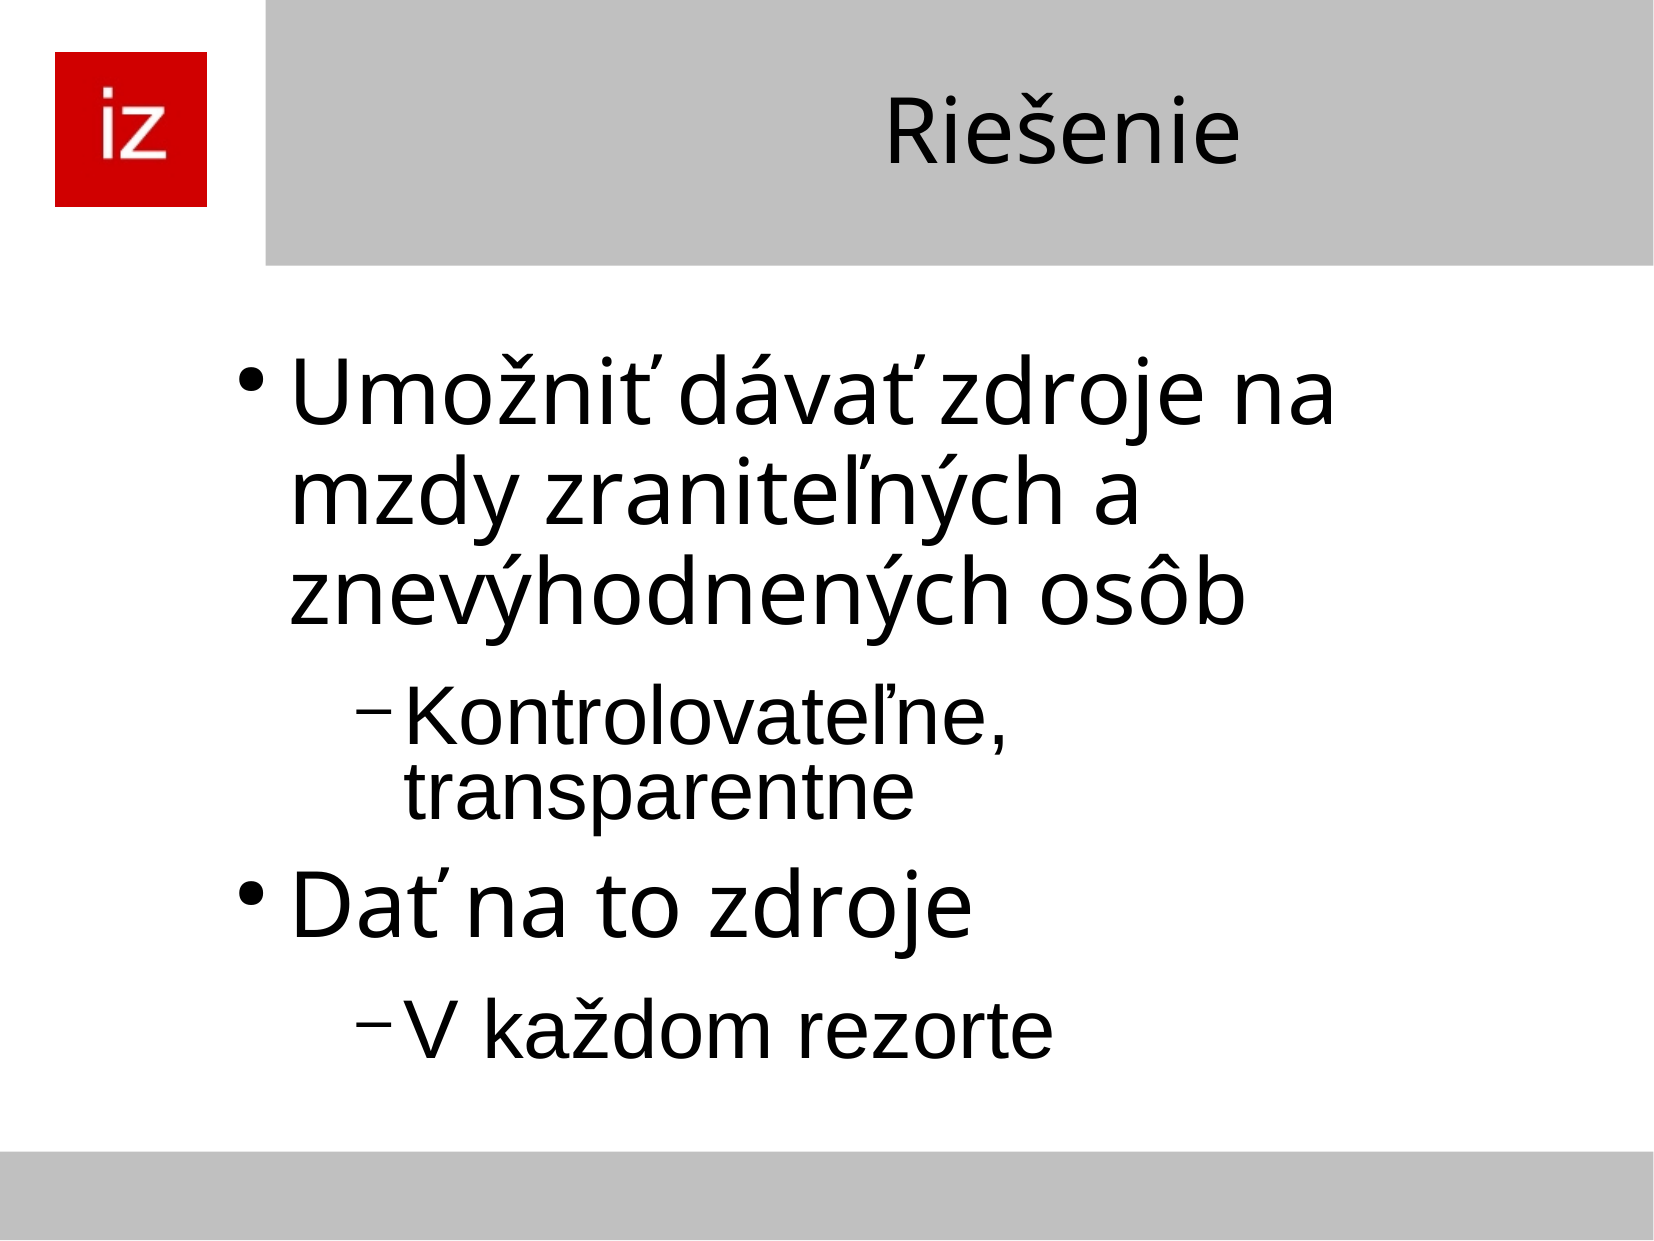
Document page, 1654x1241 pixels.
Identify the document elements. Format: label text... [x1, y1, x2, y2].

title Riešenie [561, 29, 1565, 237]
picture [55, 52, 207, 207]
list Umožniť dávať zdroje na mzdy zraniteľných a znevýhodnených osôb Kontrolovateľne, transparentne Dať na to zdroje V každom rezorte [121, 344, 1533, 1126]
